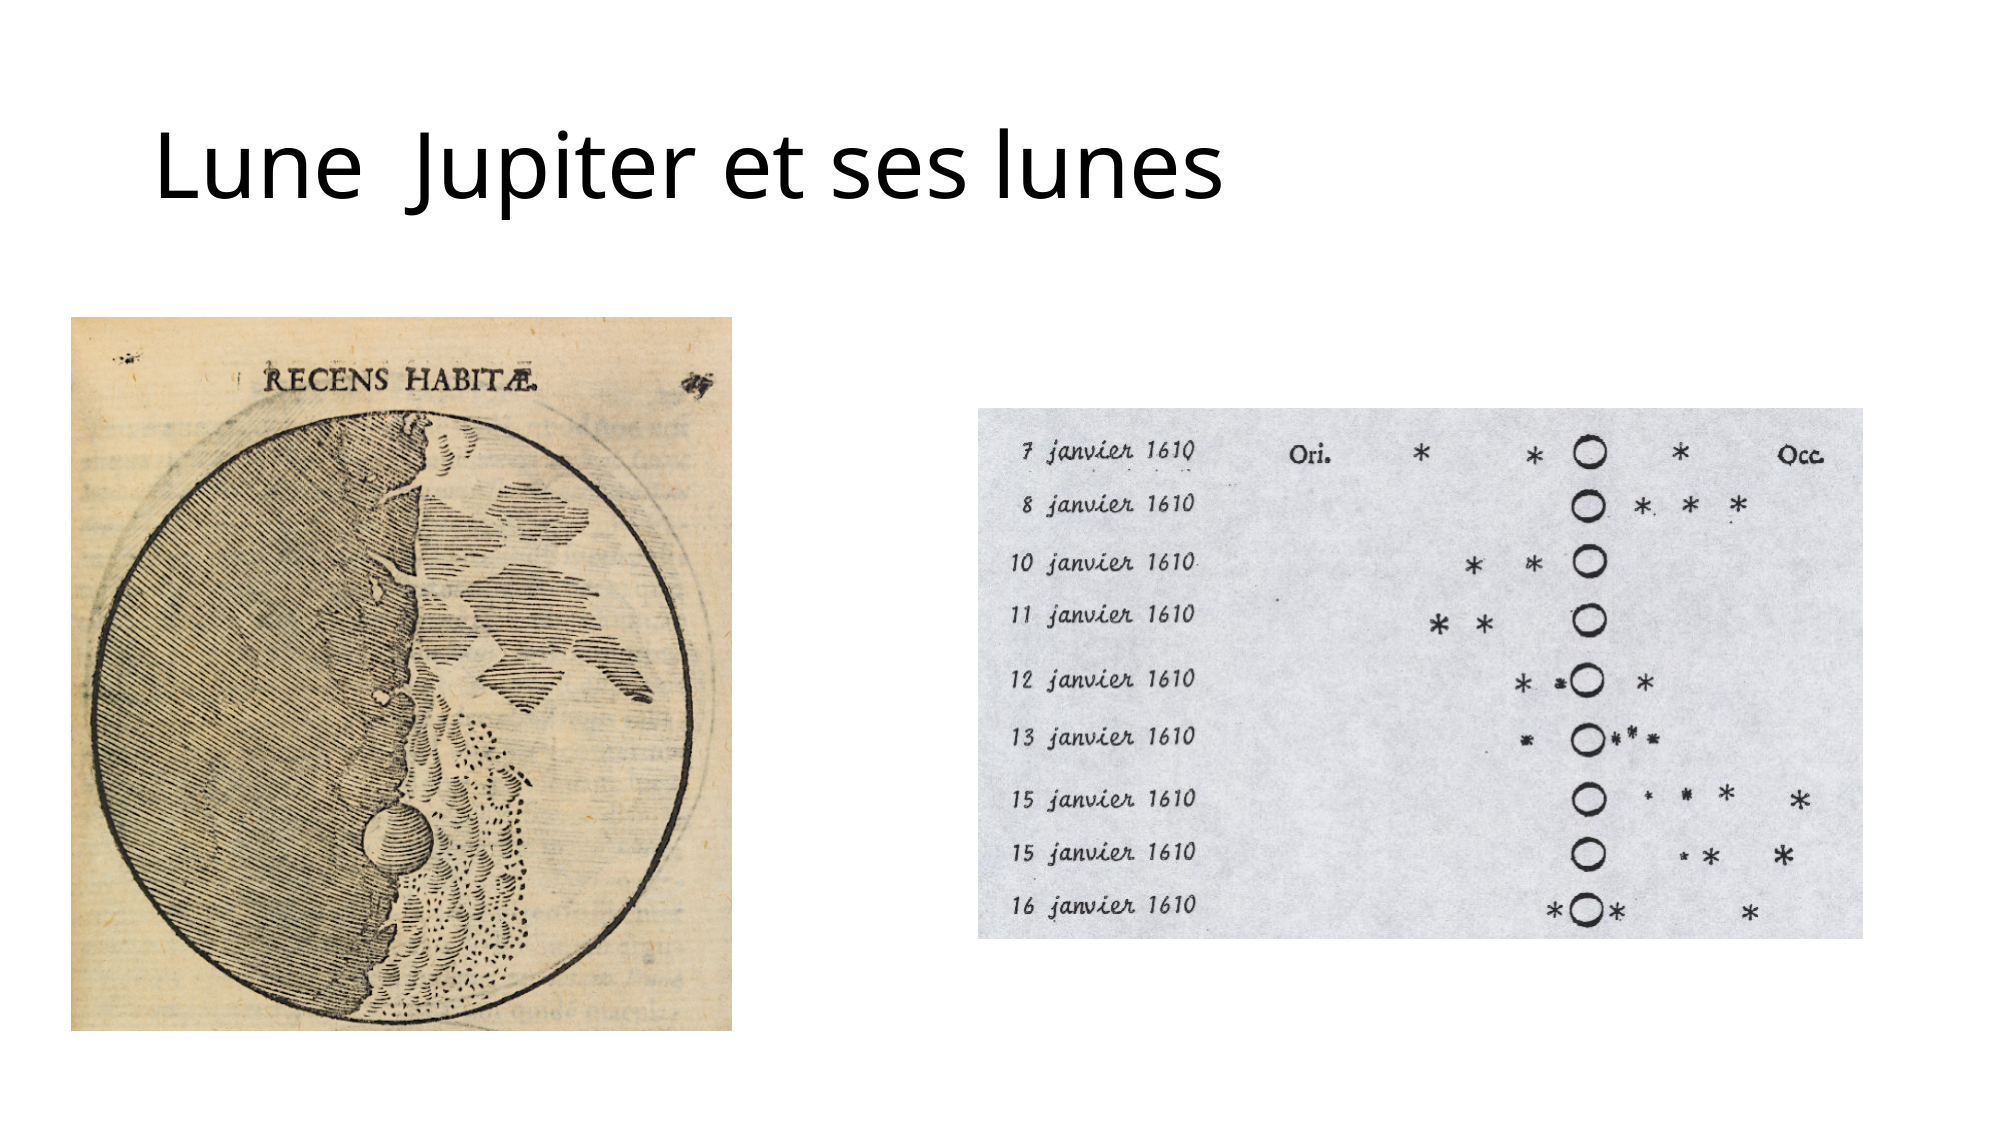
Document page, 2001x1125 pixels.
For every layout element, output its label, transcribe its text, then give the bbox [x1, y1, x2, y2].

title Lune Jupiter et ses lunes [137, 59, 1863, 278]
picture [978, 409, 1863, 940]
picture [71, 317, 732, 1031]
